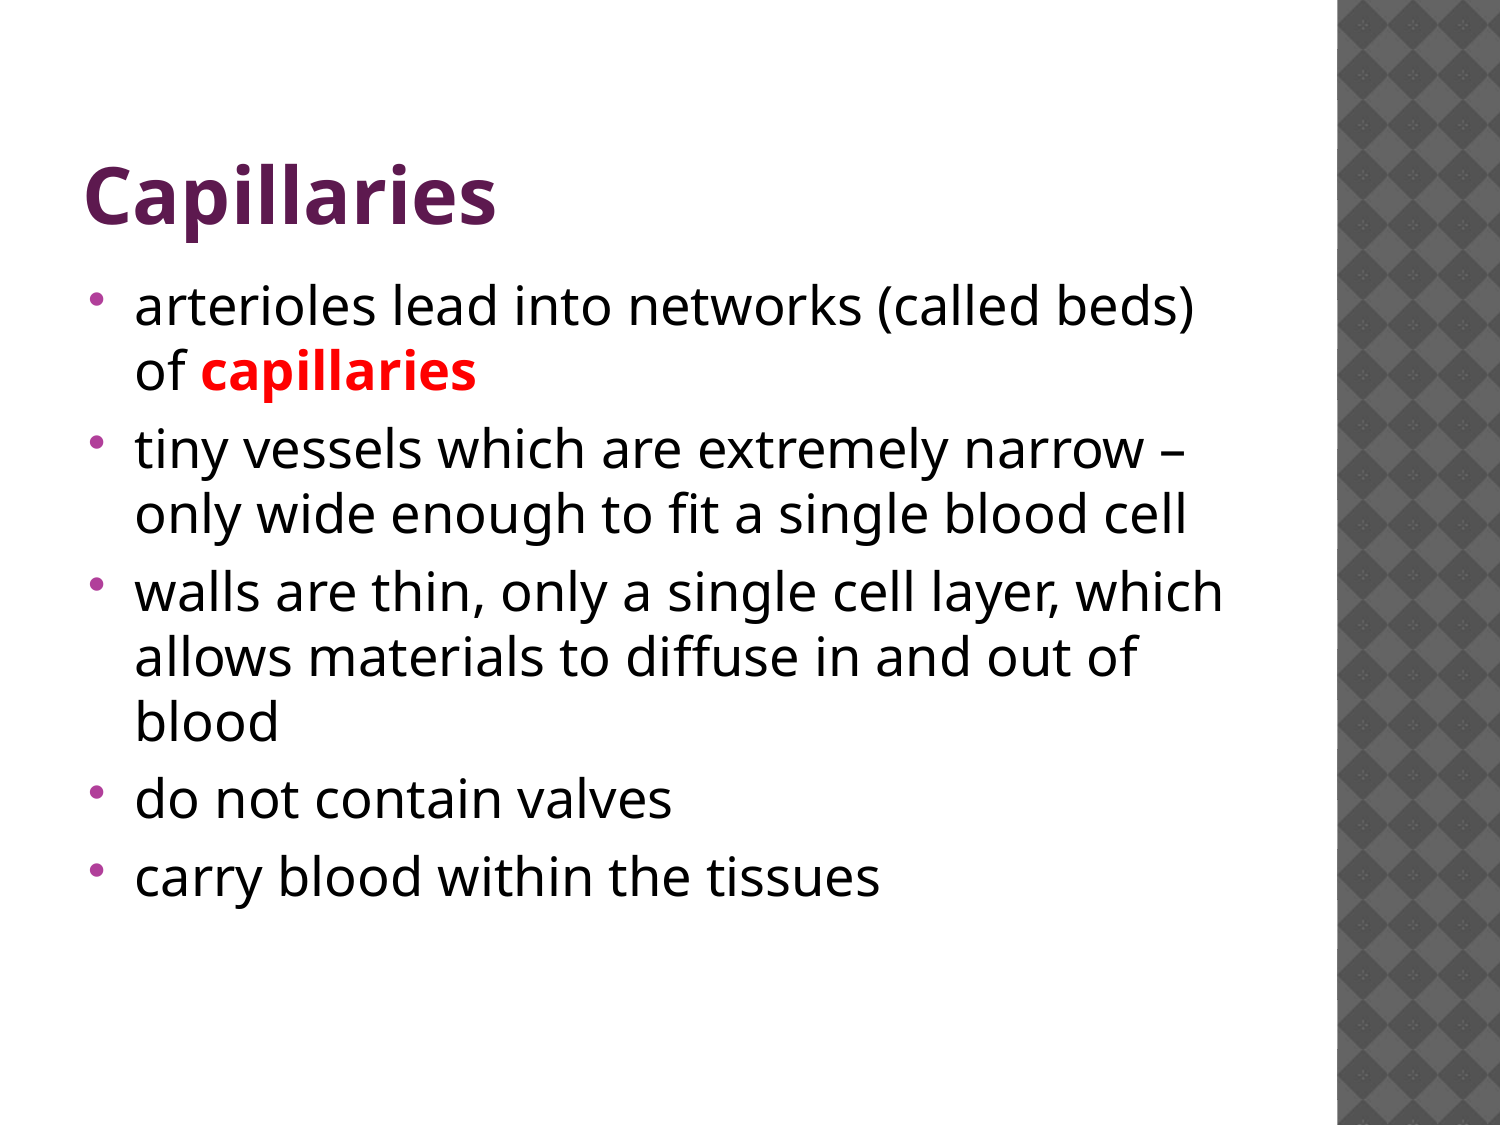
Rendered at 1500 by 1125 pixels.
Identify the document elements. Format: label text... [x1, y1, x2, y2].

picture [1337, 0, 1500, 1125]
title Capillaries [75, 52, 1263, 240]
list arterioles lead into networks (called beds) of capillaries tiny vessels which are extremely narrow – only wide enough to fit a single blood cell walls are thin, only a single cell layer, which allows materials to diffuse in and out of blood do not contain valves carry blood within the tissues [75, 264, 1263, 1060]
